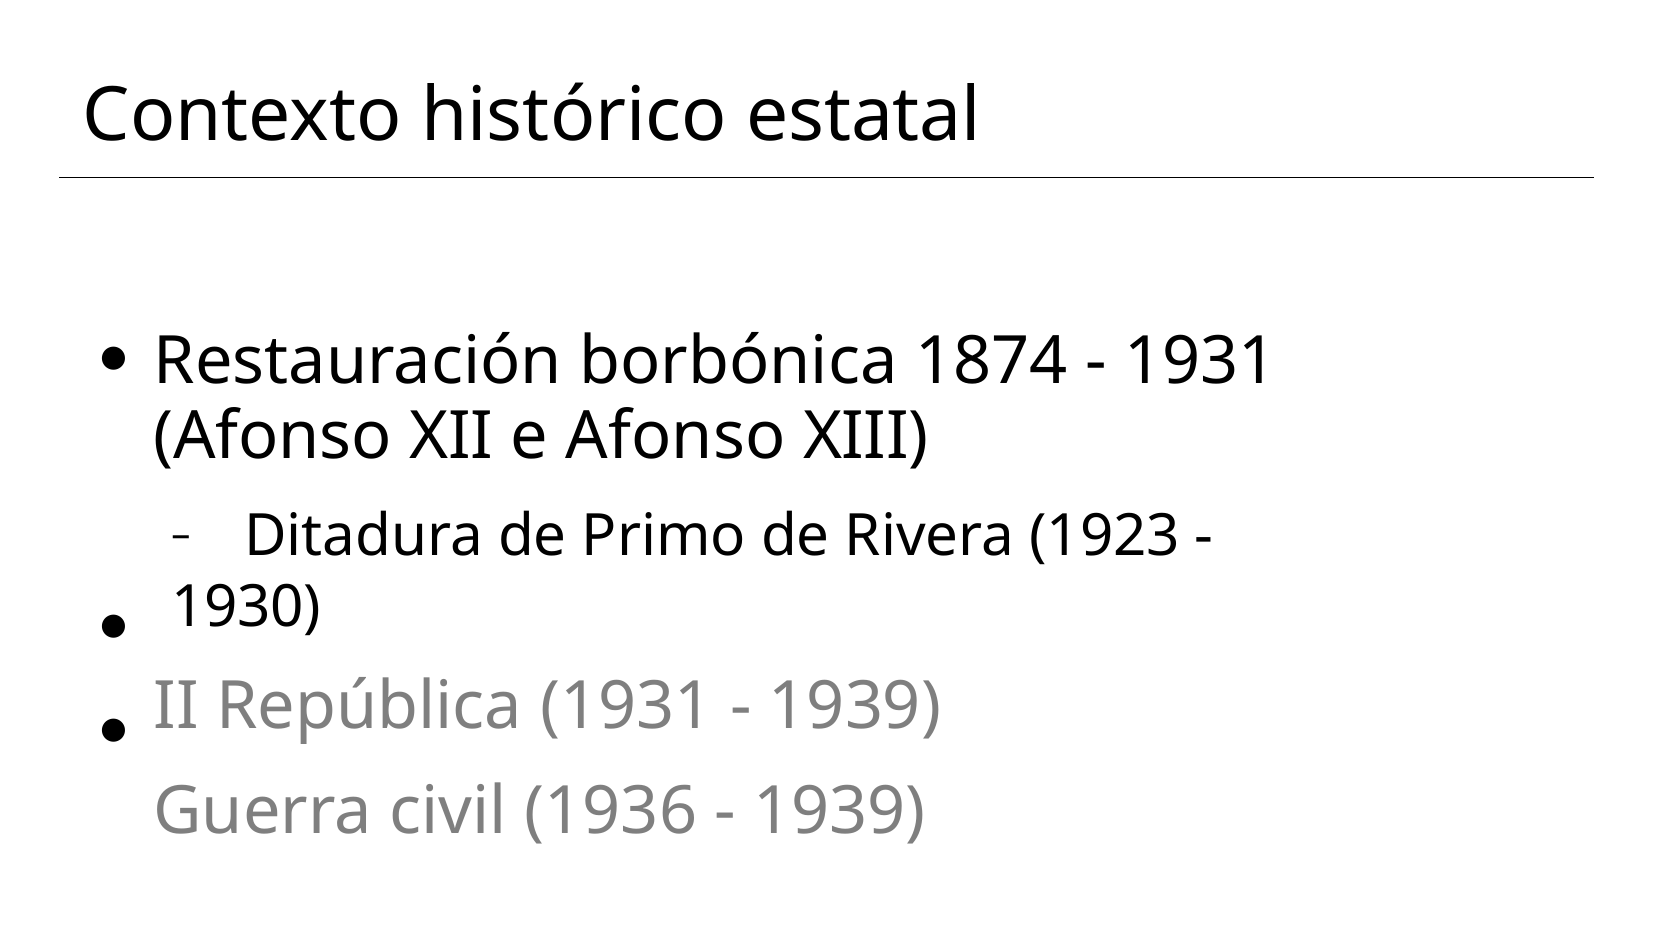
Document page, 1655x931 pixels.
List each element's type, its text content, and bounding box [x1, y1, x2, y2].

text_box ● [98, 334, 127, 373]
text_box ● [98, 706, 127, 745]
text_box – Ditadura de Primo de Rivera (1923 - 1930) II República (1931 - 1939) Guerra civil (1936 - 1939) [151, 466, 1329, 847]
text_box Restauración borbónica 1874 - 1931 (Afonso XII e Afonso XIII) [151, 313, 1481, 472]
text_box ● [98, 602, 127, 641]
title Contexto histórico estatal [80, 63, 1256, 167]
